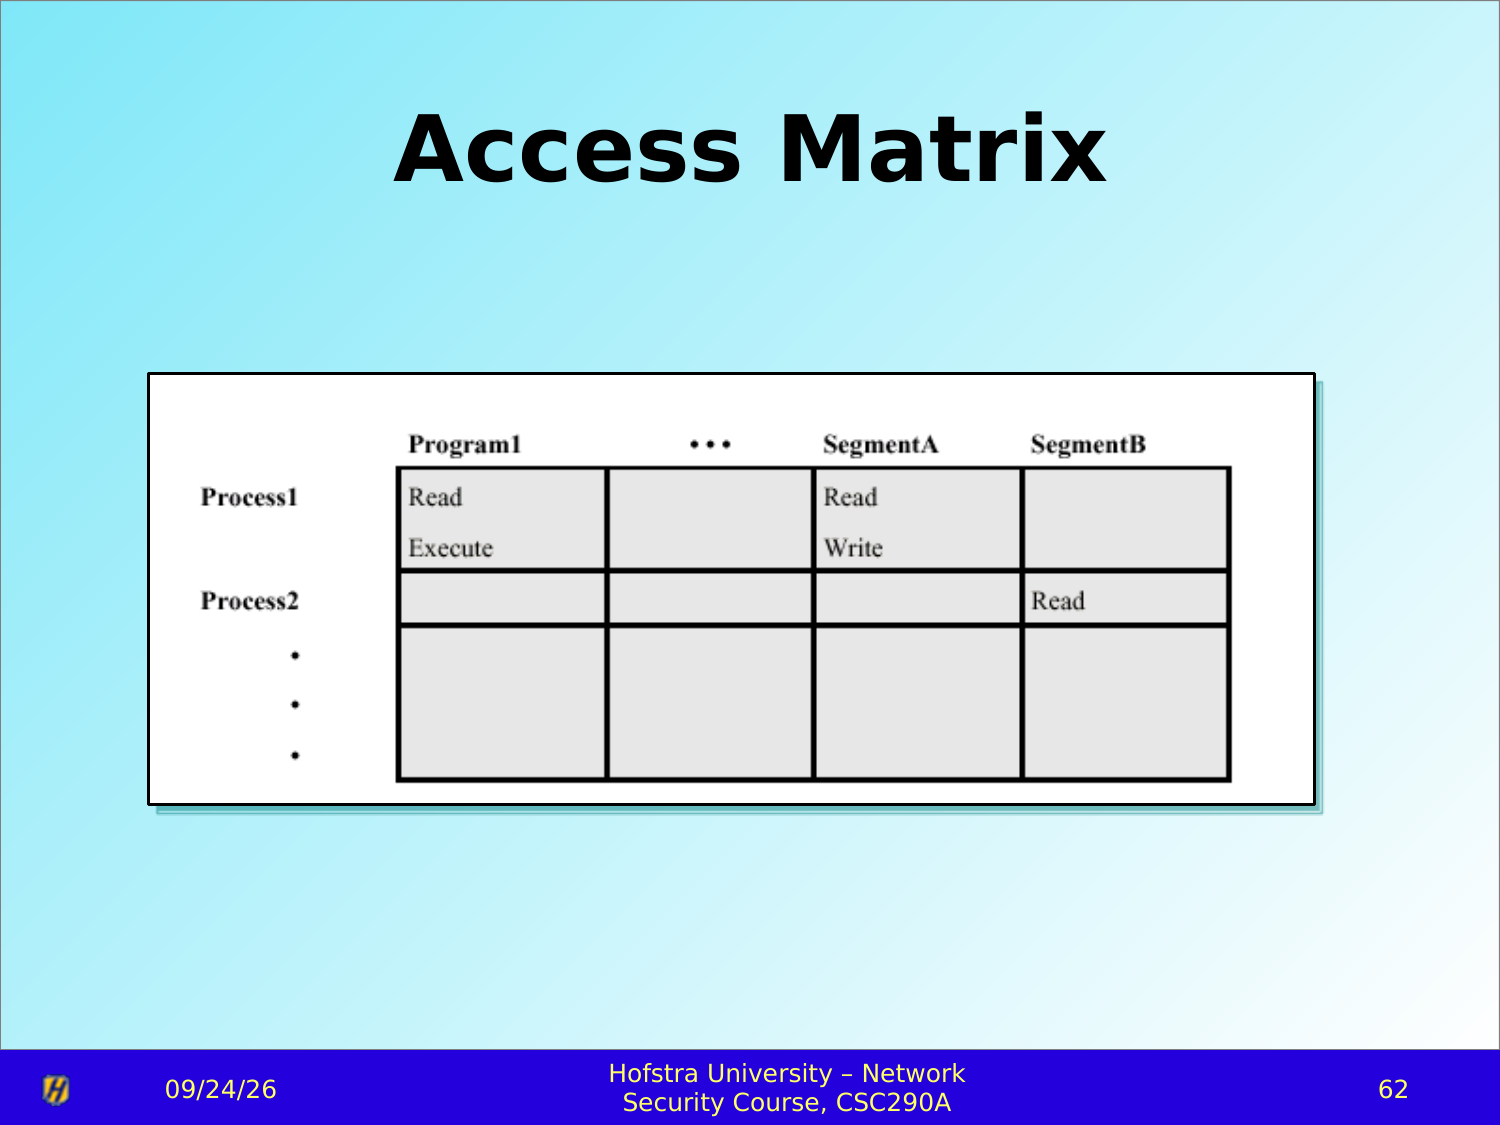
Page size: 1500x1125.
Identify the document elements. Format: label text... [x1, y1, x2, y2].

picture [150, 375, 1313, 804]
picture [37, 1072, 76, 1110]
title Access Matrix [112, 84, 1391, 212]
